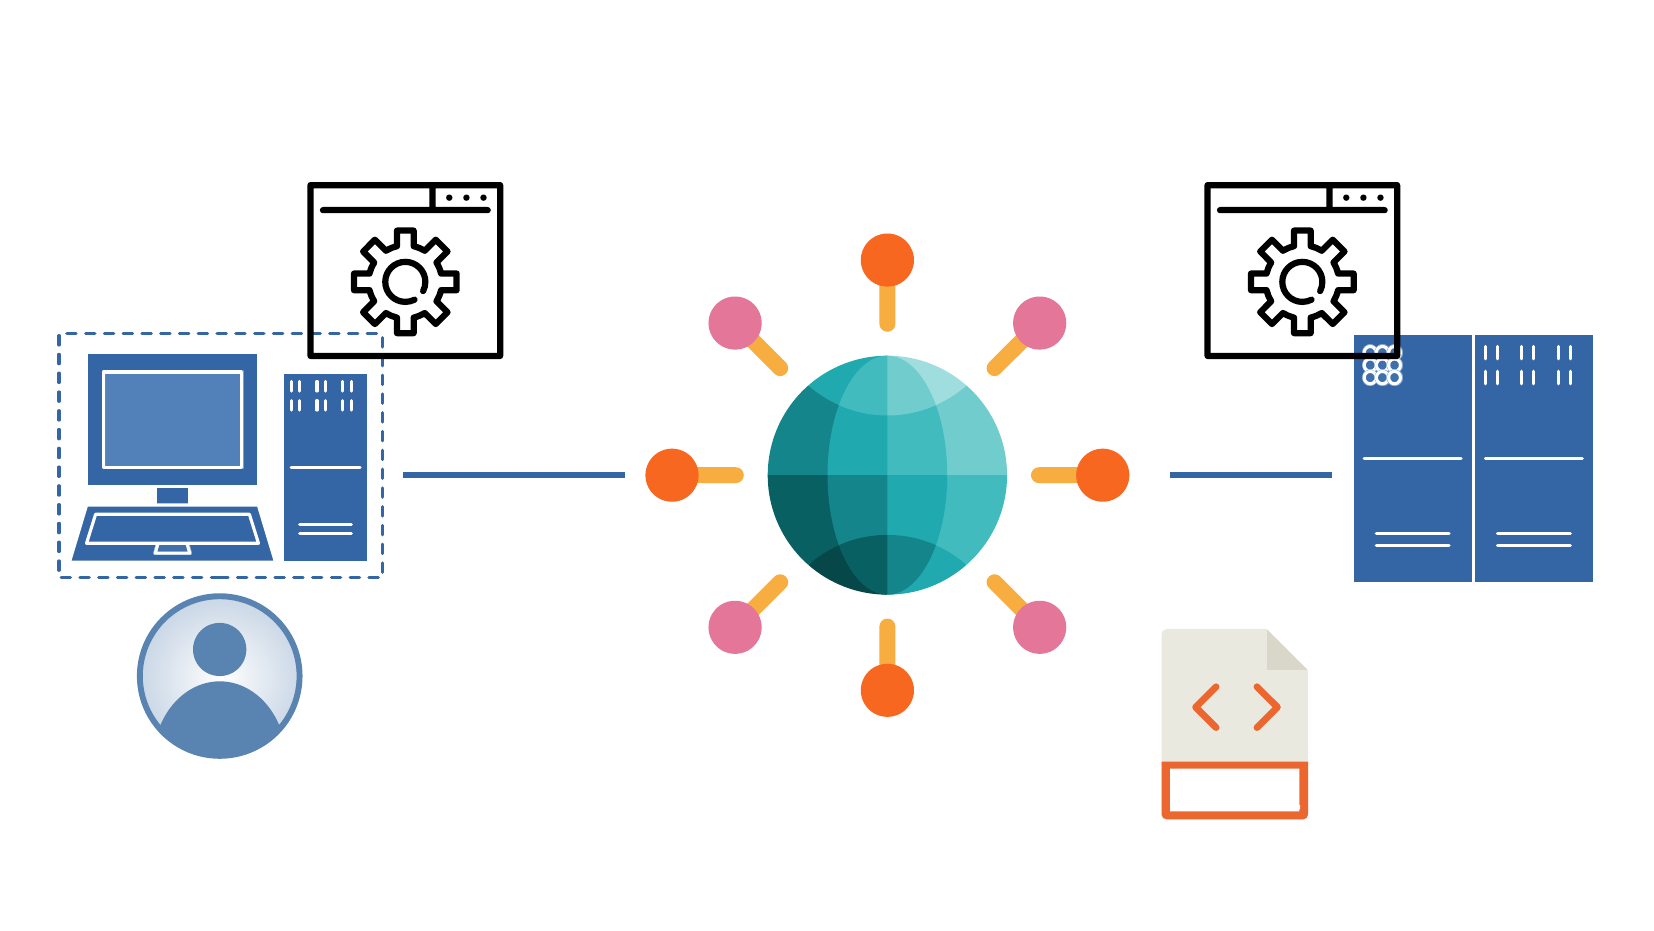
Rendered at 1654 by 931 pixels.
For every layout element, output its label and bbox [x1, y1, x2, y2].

text_box [59, 333, 383, 578]
picture [307, 172, 504, 369]
picture [1204, 172, 1401, 369]
text_box [143, 600, 296, 752]
text_box [1170, 768, 1300, 812]
picture [644, 233, 1130, 718]
text_box [1352, 333, 1595, 584]
picture [1137, 627, 1332, 822]
